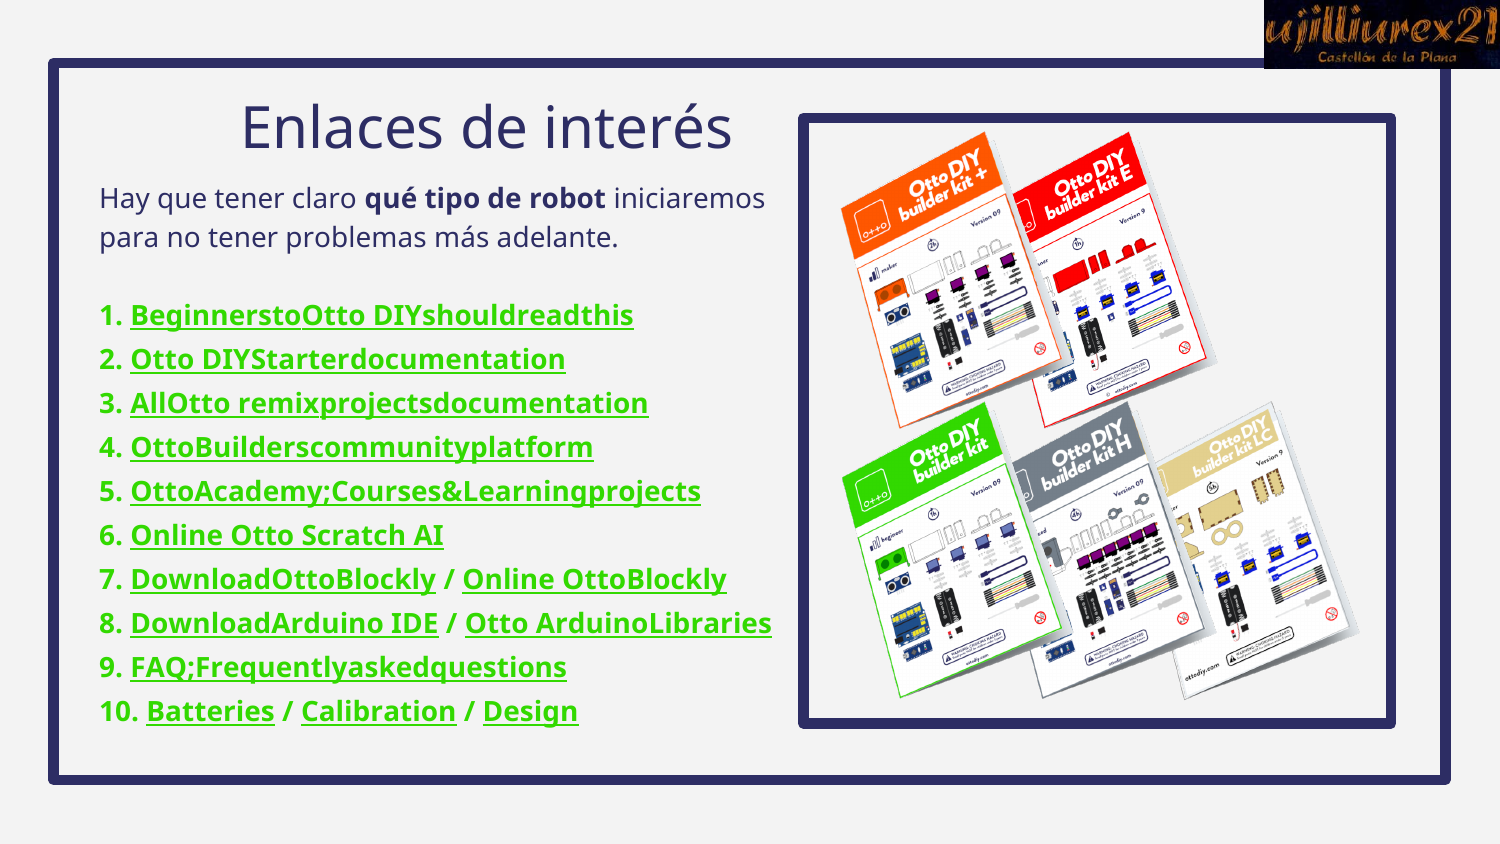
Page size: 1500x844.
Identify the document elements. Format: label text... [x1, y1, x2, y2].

picture [1264, 0, 1500, 69]
picture [820, 124, 1379, 710]
list Hay que tener claro qué tipo de robot iniciaremos para no tener problemas más adelante. 1. Beginners to Otto DIY should read this 2. Otto DIY Starter documentation 3. All Otto remix projects documentation 4. Otto Builders community platform 5. Otto Academy; Courses & Learning projects 6. Online Otto Scratch AI 7. Download Otto Blockly / Online Otto Blockly 8. Download Arduino IDE / Otto Arduino Libraries 9. FAQ; Frequently asked questions 10. Batteries / Calibration / Design [84, 160, 790, 756]
title Enlaces de interés [225, 75, 783, 160]
